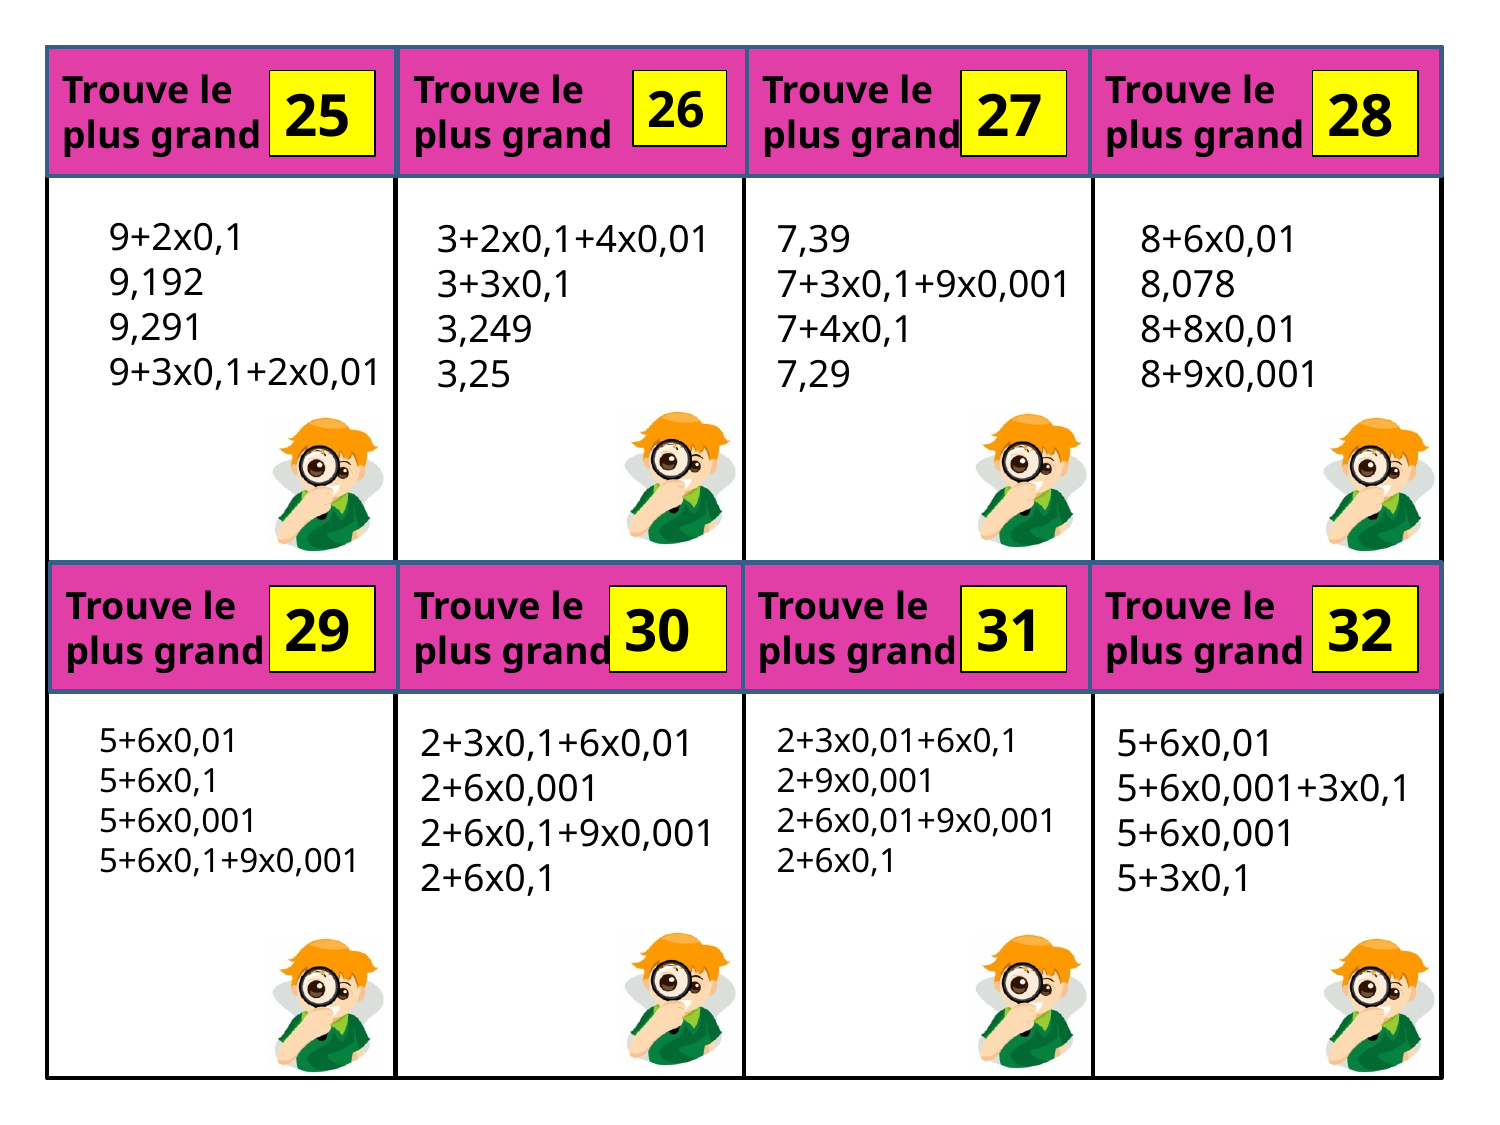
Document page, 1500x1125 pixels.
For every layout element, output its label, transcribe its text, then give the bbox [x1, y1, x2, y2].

text_box Trouve le plus grand [1090, 47, 1441, 176]
text_box 25 [269, 70, 376, 157]
picture [621, 931, 739, 1066]
text_box 9+2x0,1 9,192 9,291 9+3x0,1+2x0,01 [93, 205, 399, 403]
picture [1320, 937, 1438, 1073]
text_box Trouve le plus grand [747, 47, 1090, 176]
text_box 7,39 7+3x0,1+9x0,001 7+4x0,1 7,29 [761, 207, 1091, 405]
picture [1320, 416, 1438, 552]
text_box 2+3x0,01+6x0,1 2+9x0,001 2+6x0,01+9x0,001 2+6x0,1 [761, 711, 1078, 894]
text_box 2+3x0,1+6x0,01 2+6x0,001 2+6x0,1+9x0,001 2+6x0,1 [405, 711, 734, 955]
picture [269, 416, 387, 552]
text_box 31 [960, 585, 1067, 672]
text_box Trouve le plus grand [398, 47, 747, 176]
text_box Trouve le plus grand [47, 47, 396, 176]
text_box 5+6x0,01 5+6x0,1 5+6x0,001 5+6x0,1+9x0,001 [84, 711, 380, 889]
picture [972, 412, 1090, 548]
picture [269, 937, 387, 1073]
text_box 26 [632, 70, 727, 147]
text_box 30 [609, 585, 727, 672]
text_box 3+2x0,1+4x0,01 3+3x0,1 3,249 3,25 [421, 207, 728, 405]
text_box Trouve le plus grand [398, 562, 743, 691]
text_box 32 [1312, 585, 1418, 672]
picture [972, 933, 1090, 1069]
text_box 29 [269, 585, 376, 672]
text_box Trouve le plus grand [50, 562, 398, 691]
text_box Trouve le plus grand [743, 562, 1090, 691]
text_box 28 [1312, 70, 1418, 157]
text_box 8+6x0,01 8,078 8+8x0,01 8+9x0,001 [1125, 207, 1340, 451]
picture [621, 410, 739, 545]
text_box 5+6x0,01 5+6x0,001+3x0,1 5+6x0,001 5+3x0,1 [1101, 711, 1430, 909]
text_box 27 [960, 70, 1067, 157]
text_box Trouve le plus grand [1090, 562, 1441, 691]
